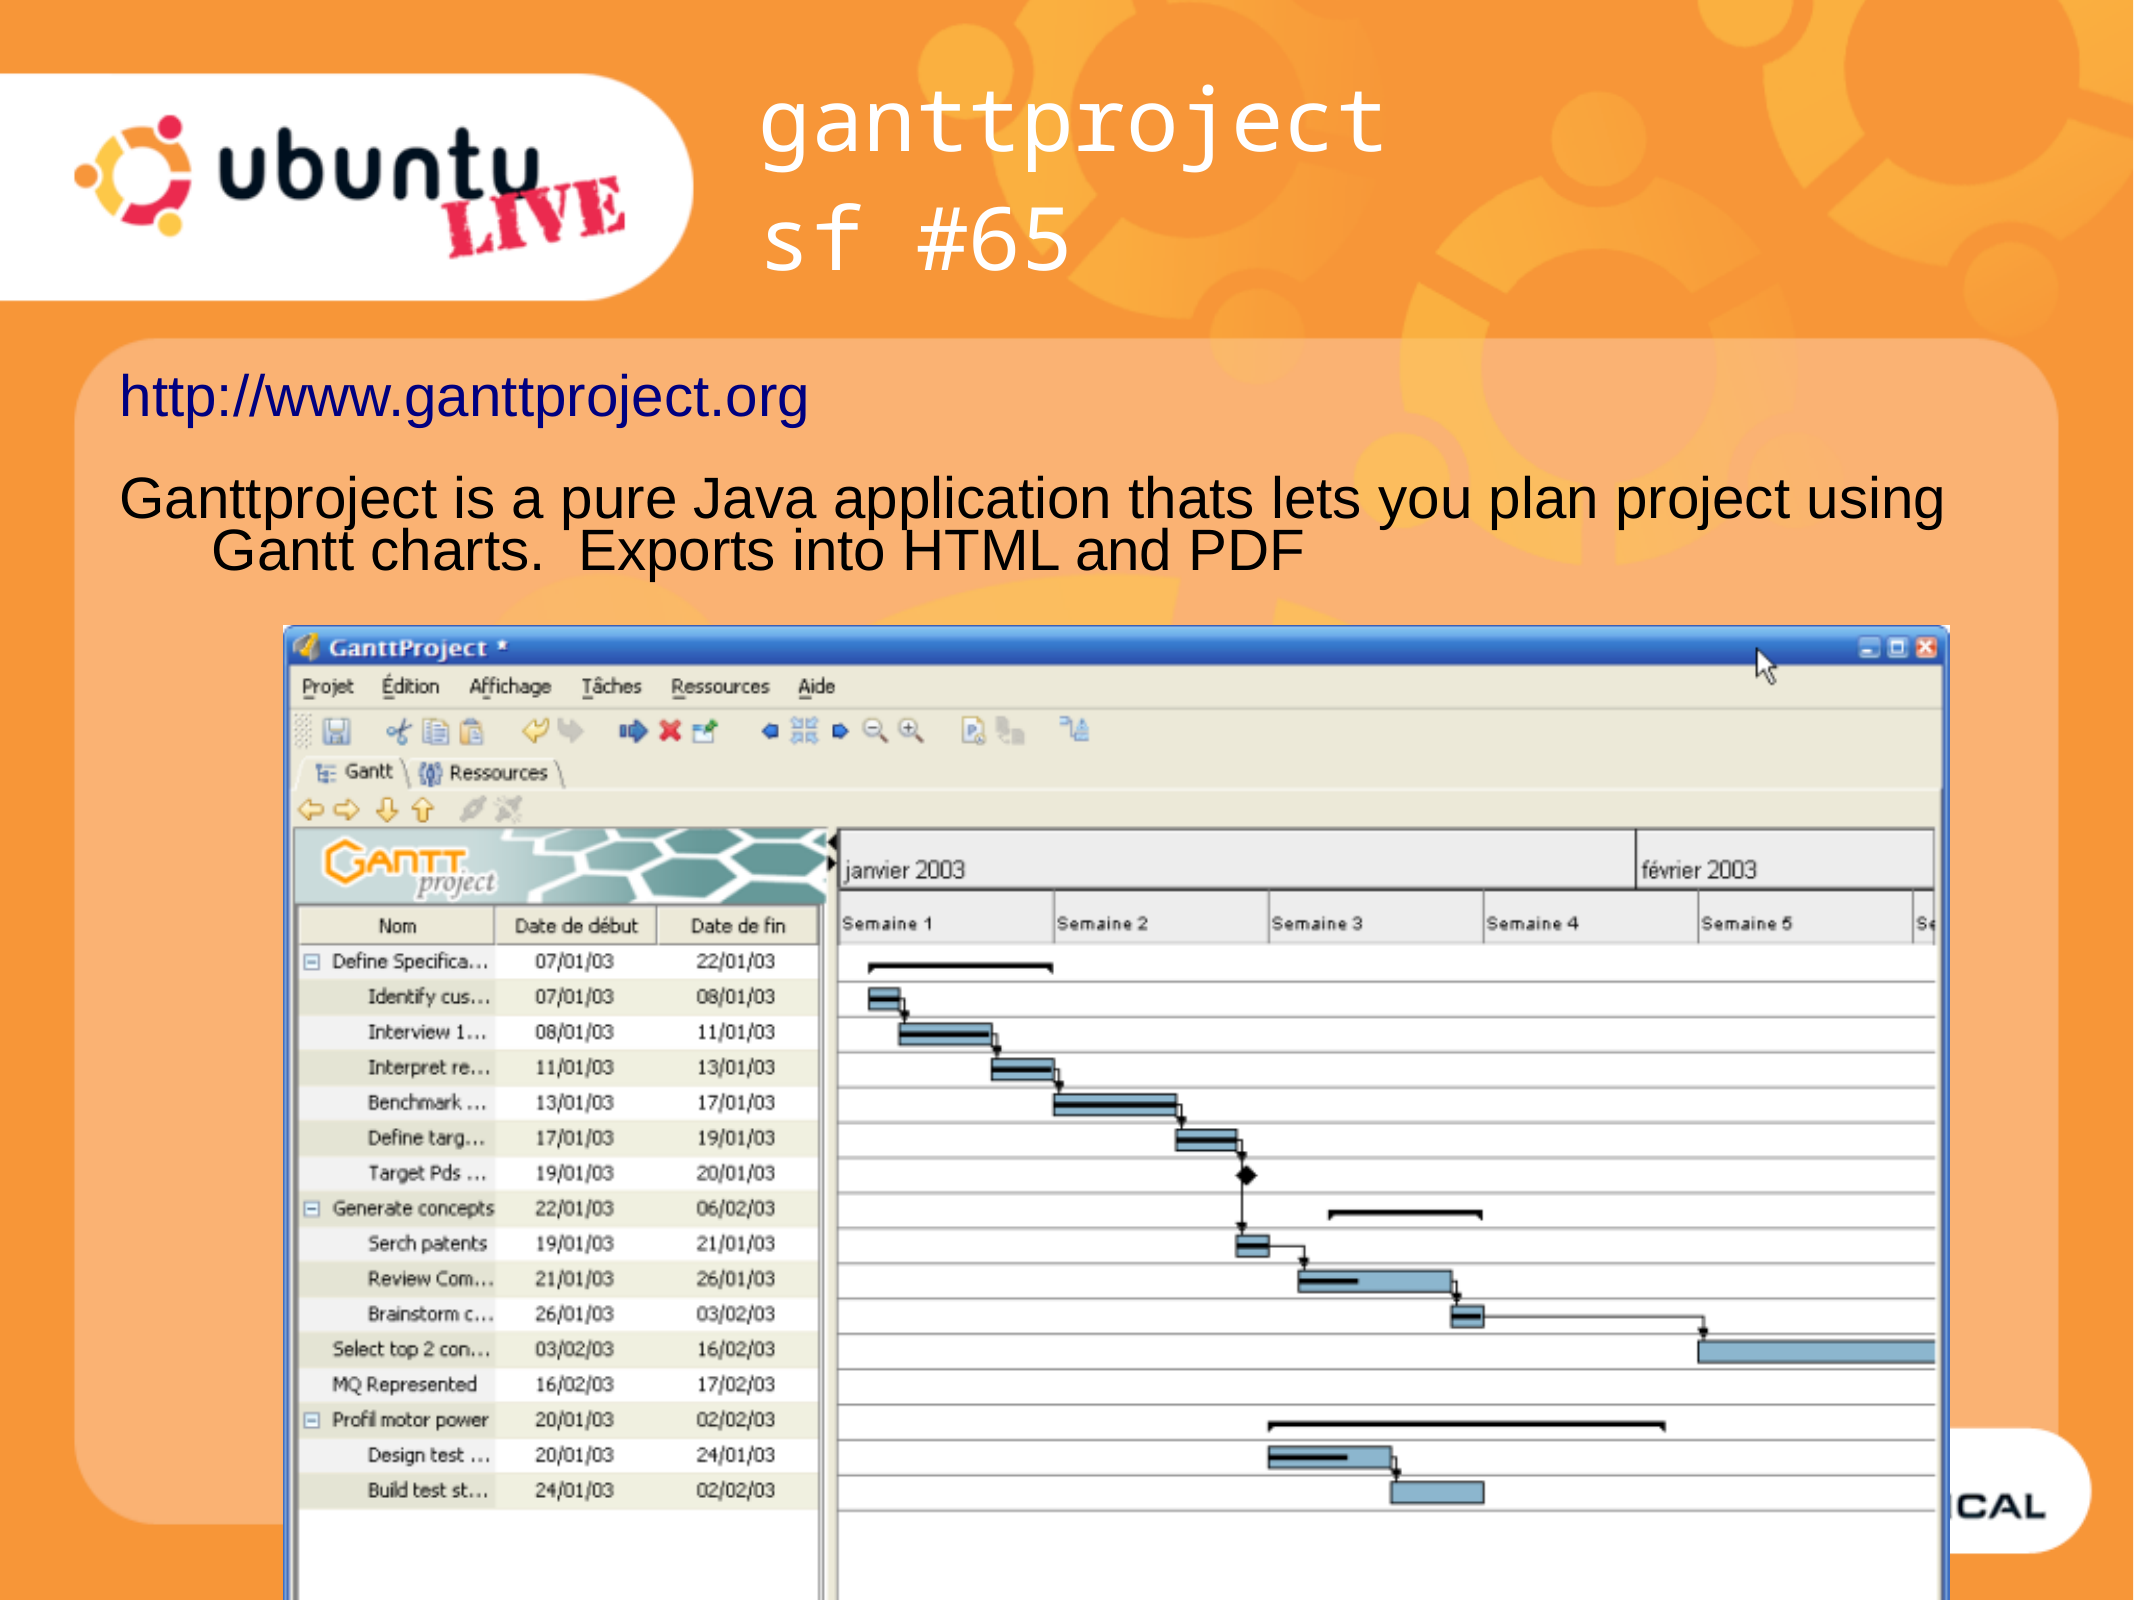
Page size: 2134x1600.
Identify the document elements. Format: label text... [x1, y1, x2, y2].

picture [0, 0, 2134, 1600]
title ganttproject sf #65 [754, 53, 2134, 301]
list http://www.ganttproject.org Ganttproject is a pure Java application thats lets you plan project using Gantt charts. Exports into HTML and PDF [75, 375, 2034, 1388]
